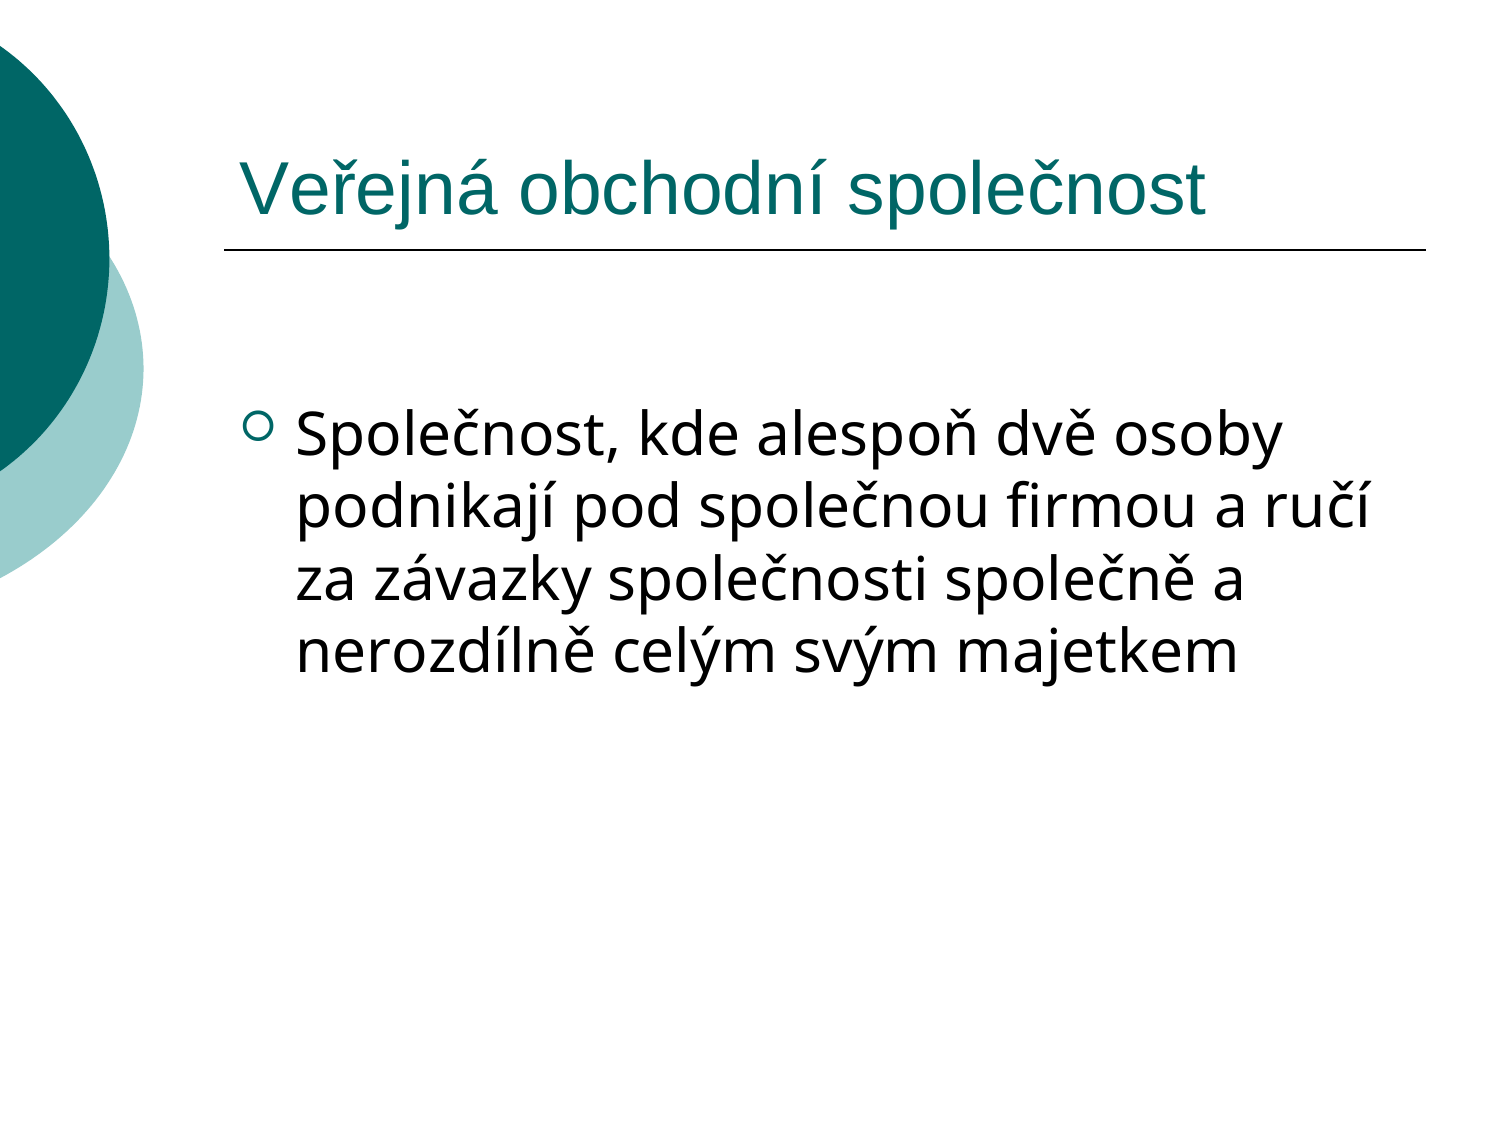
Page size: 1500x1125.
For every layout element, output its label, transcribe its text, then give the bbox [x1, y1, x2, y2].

list Společnost, kde alespoň dvě osoby podnikají pod společnou firmou a ručí za závazky společnosti společně a nerozdílně celým svým majetkem [224, 299, 1425, 975]
title Veřejná obchodní společnost [224, 49, 1425, 237]
